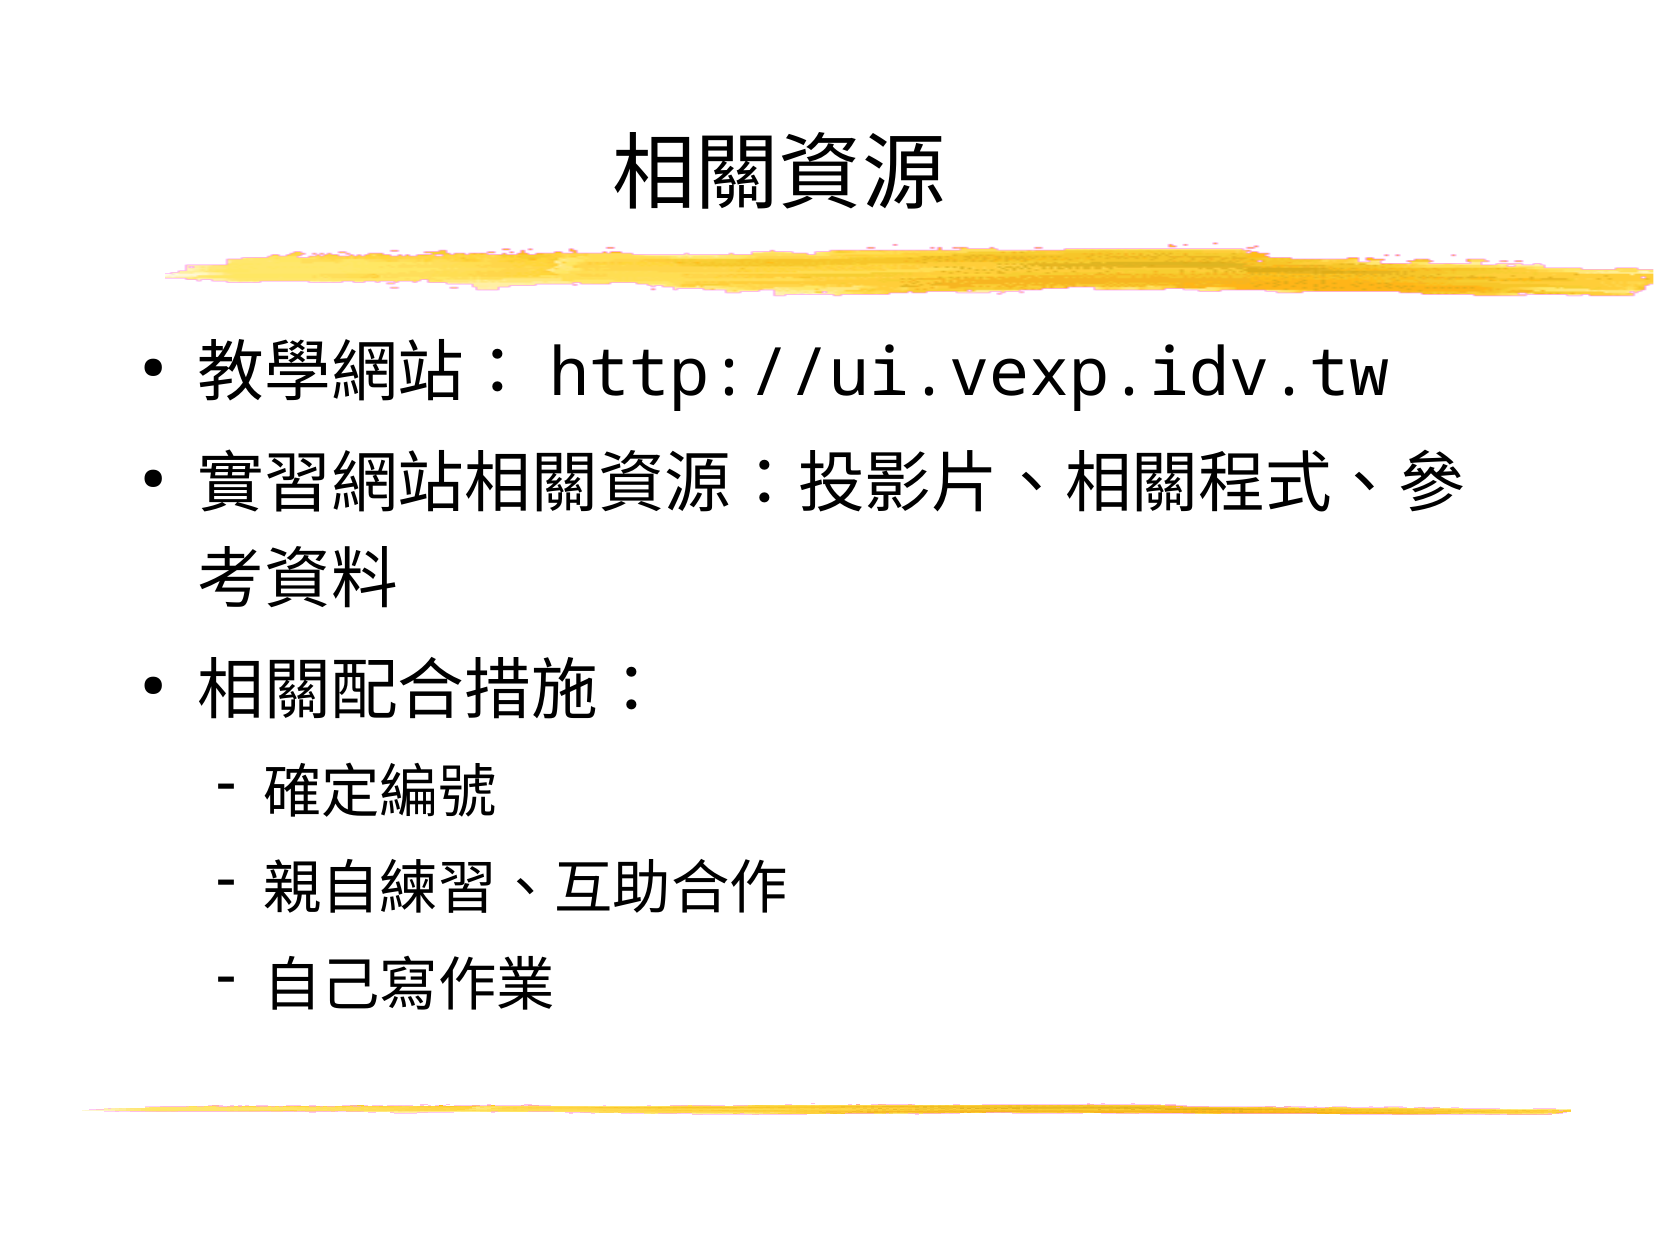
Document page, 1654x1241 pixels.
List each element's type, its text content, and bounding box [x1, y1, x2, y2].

picture [1533, 1102, 1571, 1117]
picture [165, 237, 1654, 308]
picture [82, 1102, 126, 1117]
title 相關資源 [76, 12, 1482, 235]
list 教學網站：http://ui.vexp.idv.tw 實習網站相關資源：投影片、相關程式、參考資料 相關配合措施： 確定編號 親自練習、互助合作 自己寫作業 [126, 311, 1533, 1128]
